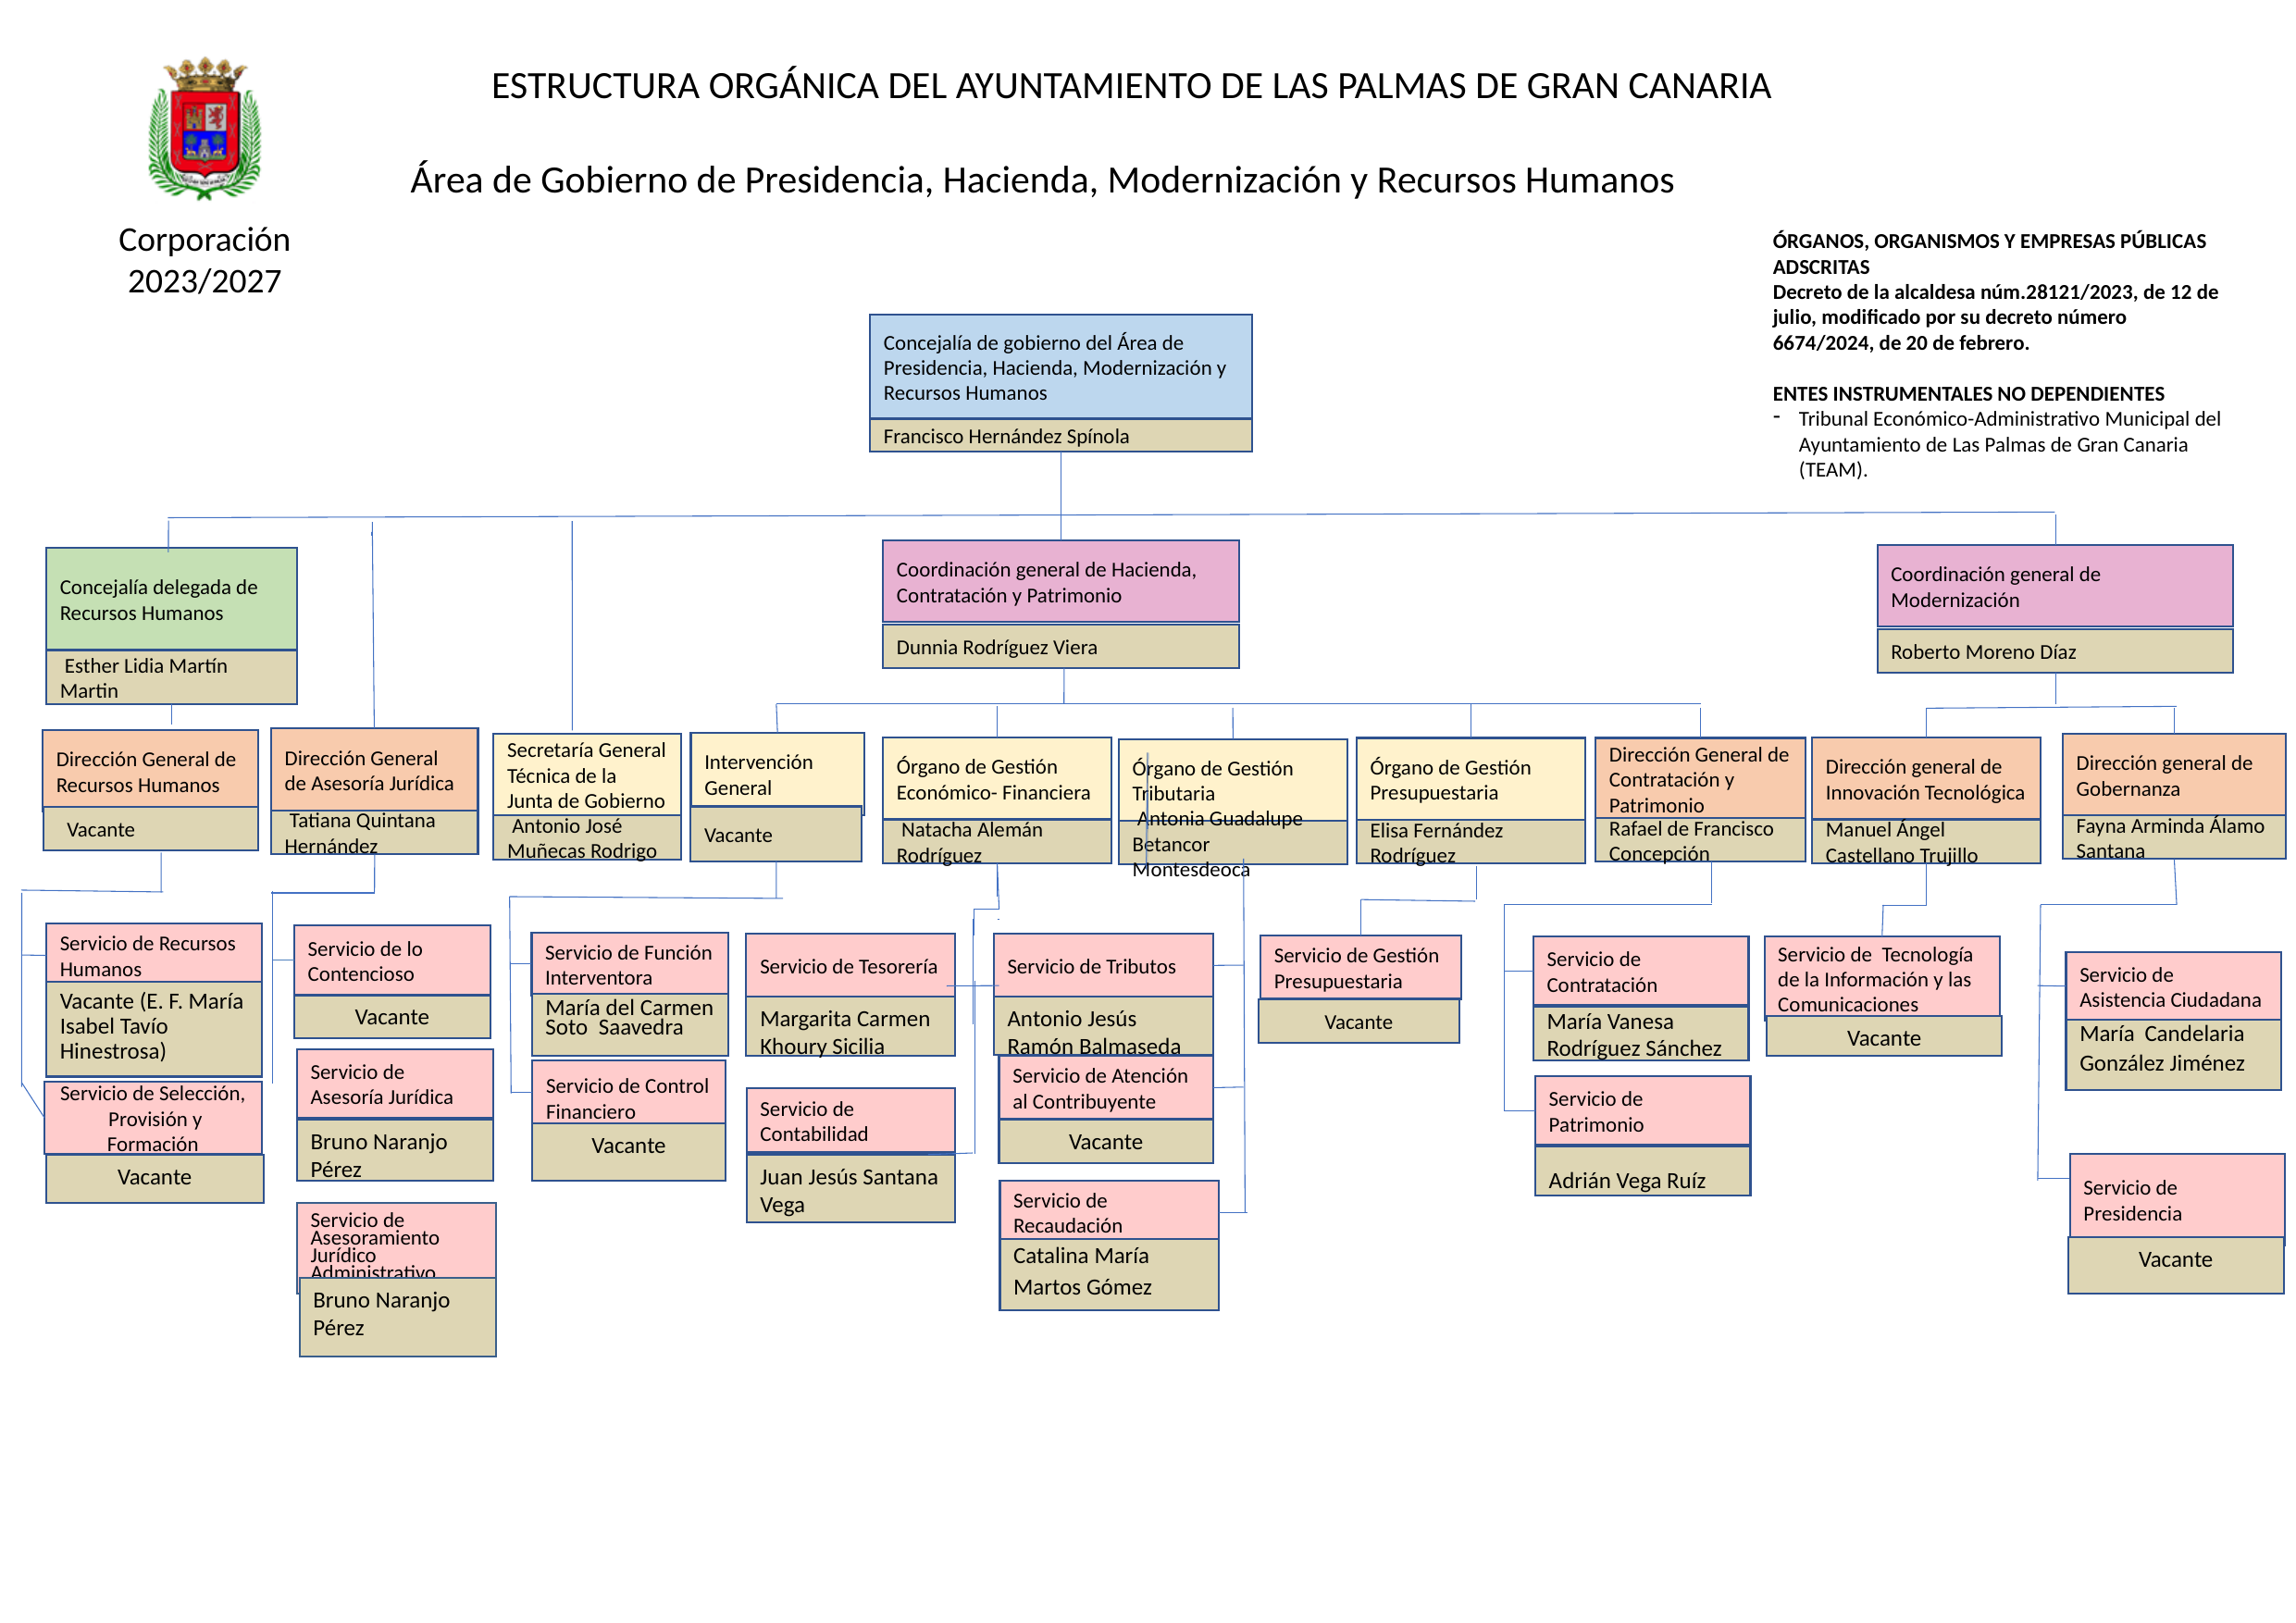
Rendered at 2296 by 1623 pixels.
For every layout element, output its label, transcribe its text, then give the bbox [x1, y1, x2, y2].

text_box Margarita Carmen Khoury Sicilia [746, 997, 955, 1057]
text_box Concejalía delegada de Recursos Humanos [46, 548, 297, 650]
text_box Natacha Alemán Rodríguez [883, 819, 1111, 863]
text_box Elisa Fernández Rodríguez [1356, 820, 1585, 864]
text_box Antonia Guadalupe Betancor Montesdeoca [1149, 821, 1347, 865]
text_box Servicio de lo Contencioso [293, 924, 490, 995]
text_box Antonio José Muñecas Rodrigo [493, 815, 682, 860]
text_box Tatiana Quintana Hernández [270, 810, 478, 855]
text_box Intervención General [690, 733, 864, 815]
text_box Esther Lidia Martín Martin [46, 650, 297, 704]
text_box Vacante [2068, 1237, 2284, 1294]
text_box ESTRUCTURA ORGÁNICA DEL AYUNTAMIENTO DE LAS PALMAS DE GRAN CANARIA [478, 53, 1787, 114]
text_box María Vanesa Rodríguez Sánchez [1533, 1007, 1749, 1060]
text_box Servicio de Tributos [993, 934, 1213, 997]
text_box Servicio de Presidencia [2069, 1153, 2286, 1245]
text_box Servicio de Recaudación [999, 1180, 1219, 1239]
text_box Vacante [999, 1119, 1213, 1163]
text_box Servicio de Función Interventora [531, 932, 728, 993]
text_box Dirección General de Recursos Humanos [43, 729, 258, 807]
text_box Órgano de Gestión Tributaria [1118, 738, 1347, 821]
picture [146, 53, 263, 204]
text_box Órgano de Gestión Económico- Financiera [883, 737, 1111, 819]
text_box Servicio de Control Financiero [532, 1059, 726, 1122]
text_box Dirección general de Gobernanza [2062, 733, 2286, 815]
text_box Servicio de Atención al Contribuyente [999, 1056, 1213, 1119]
text_box Bruno Naranjo Pérez [296, 1119, 494, 1181]
text_box María del Carmen Soto Saavedra [531, 993, 728, 1057]
text_box Rafael de Francisco Concepción [1595, 817, 1806, 862]
text_box Vacante [532, 1122, 726, 1181]
text_box Dirección General de Asesoría Jurídica [270, 728, 478, 810]
text_box Servicio de Tecnología de la Información y las Comunicaciones [1764, 936, 2000, 1021]
text_box Vacante [43, 807, 259, 851]
text_box Servicio de Contabilidad [746, 1088, 955, 1153]
text_box Fayna Arminda Álamo Santana [2062, 815, 2286, 860]
text_box Servicio de Contratación [1533, 936, 1749, 1006]
text_box Servicio de Asesoramiento Jurídico Administrativo [296, 1203, 497, 1295]
text_box Dirección general de Innovación Tecnológica [1812, 737, 2041, 819]
text_box Adrián Vega Ruíz [1534, 1146, 1751, 1196]
text_box Vacante [46, 1154, 264, 1204]
text_box Servicio de Patrimonio [1534, 1076, 1751, 1146]
text_box Secretaría General Técnica de la Junta de Gobierno [493, 733, 682, 815]
text_box Coordinación general de Hacienda, Contratación y Patrimonio [883, 539, 1240, 623]
text_box Vacante (E. F. María Isabel Tavío Hinestrosa) [45, 982, 262, 1077]
text_box Vacante [1258, 998, 1460, 1043]
text_box Coordinación general de Modernización [1877, 544, 2234, 627]
text_box Juan Jesús Santana Vega [746, 1154, 955, 1222]
text_box Servicio de Selección, Provisión y Formación [44, 1081, 262, 1155]
text_box Concejalía de gobierno del Área de Presidencia, Hacienda, Modernización y Recursos Humanos [870, 315, 1253, 418]
text_box María Candelaria González Jiménez [2066, 1020, 2282, 1090]
text_box Corporación 2023/2027 [82, 209, 328, 307]
text_box Vacante [293, 995, 490, 1038]
text_box Catalina María Martos Gómez [999, 1239, 1219, 1311]
text_box Antonia Guadalupe Betancor Montesdeoca [1118, 821, 1146, 865]
text_box Vacante [690, 806, 863, 862]
text_box Antonio Jesús Ramón Balmaseda [993, 997, 1213, 1056]
text_box ÓRGANOS, ORGANISMOS Y EMPRESAS PÚBLICAS ADSCRITAS Decreto de la alcaldesa núm.28121/2023, de 12 de julio, modificado por su decreto número 6674/2024, de 20 de febrero. ENTES INSTRUMENTALES NO DEPENDIENTES Tribunal Económico-Administrativo Municipal del Ayuntamiento de Las Palmas de Gran Canaria (TEAM). [1759, 220, 2245, 539]
text_box Dunnia Rodríguez Viera [883, 625, 1240, 669]
text_box Servicio de Asistencia Ciudadana [2066, 951, 2282, 1020]
text_box Roberto Moreno Díaz [1877, 628, 2234, 674]
picture [1146, 752, 1149, 870]
text_box Servicio de Asesoría Jurídica [296, 1049, 494, 1119]
text_box Servicio de Tesorería [746, 933, 955, 997]
text_box Bruno Naranjo Pérez [299, 1278, 497, 1357]
text_box Manuel Ángel Castellano Trujillo [1812, 819, 2041, 863]
text_box Servicio de Gestión Presupuestaria [1260, 935, 1462, 999]
text_box Órgano de Gestión Presupuestaria [1356, 737, 1585, 820]
text_box Servicio de Recursos Humanos [45, 923, 262, 982]
text_box Vacante [1767, 1016, 2003, 1057]
text_box Dirección General de Contratación y Patrimonio [1595, 737, 1806, 817]
text_box Área de Gobierno de Presidencia, Hacienda, Modernización y Recursos Humanos [396, 147, 2215, 208]
text_box Francisco Hernández Spínola [870, 418, 1253, 452]
